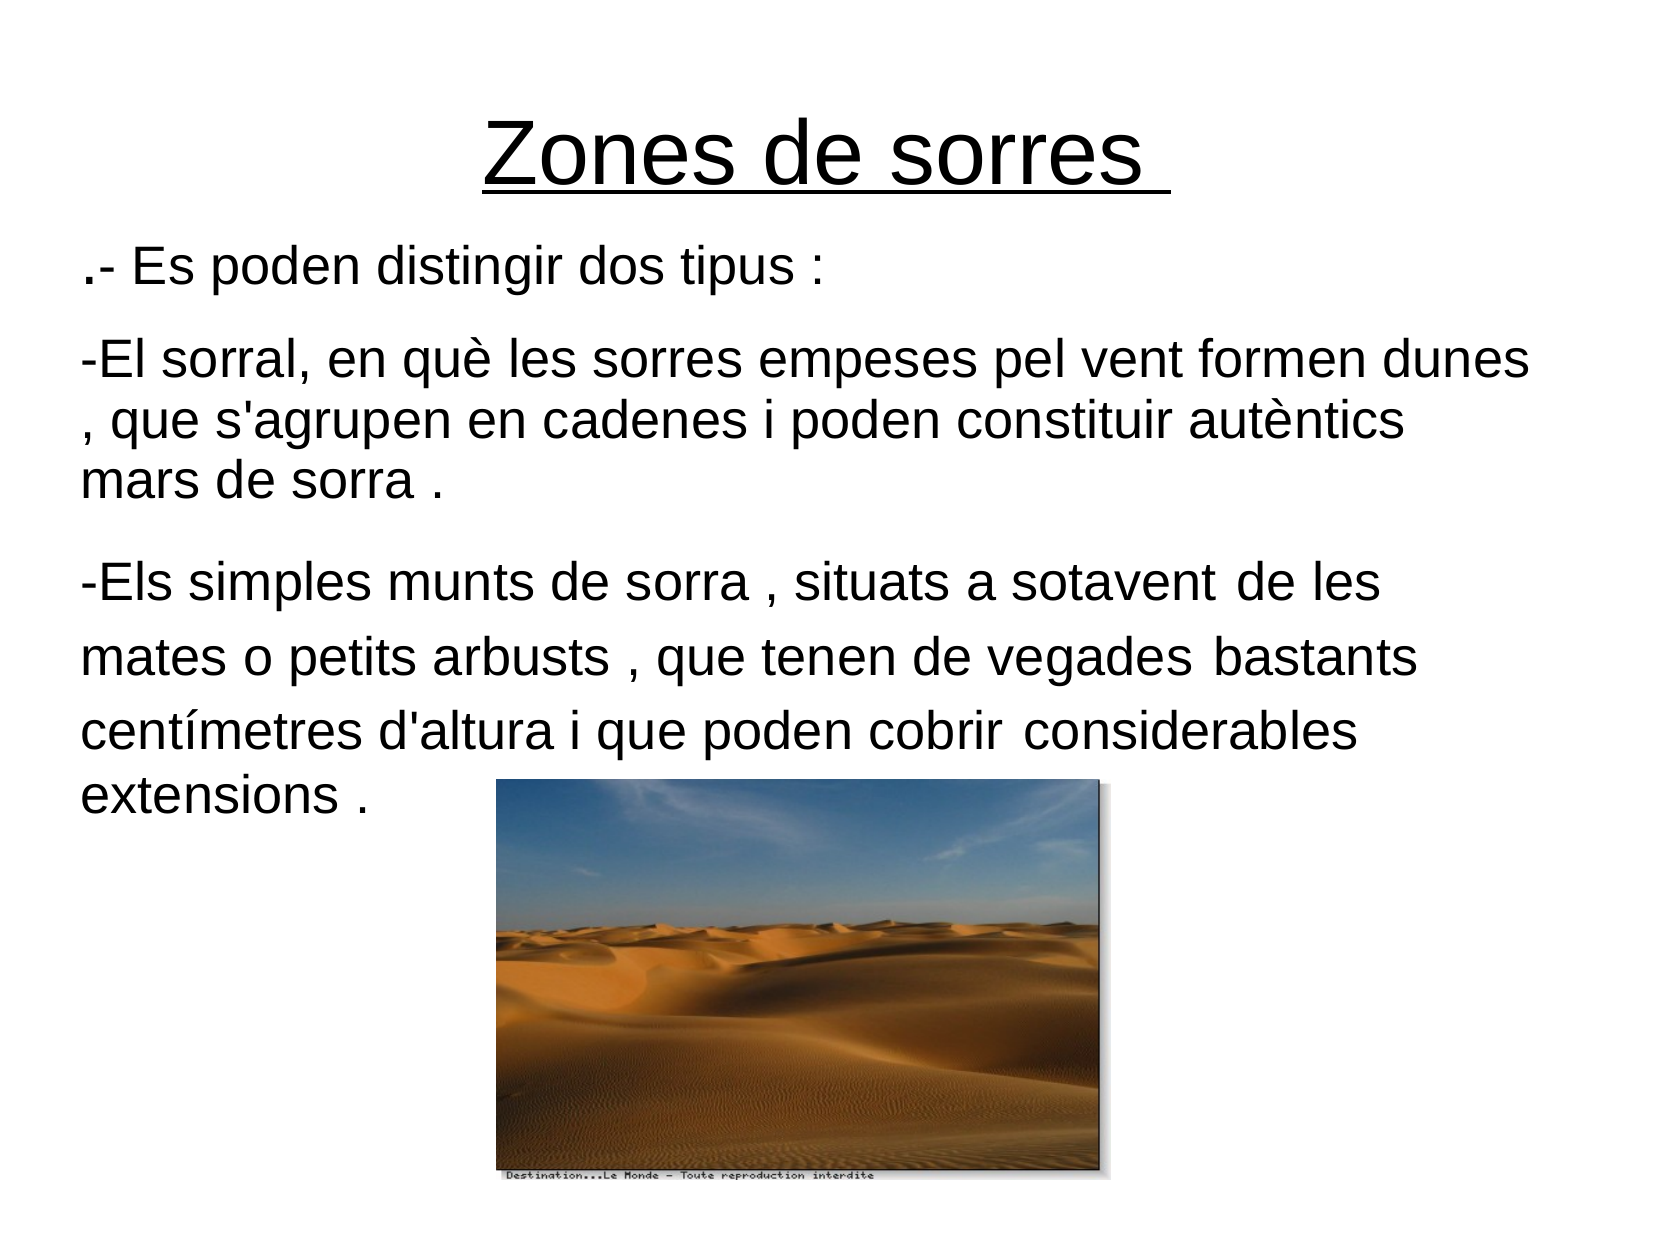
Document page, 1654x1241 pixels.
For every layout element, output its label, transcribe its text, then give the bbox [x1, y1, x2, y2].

list .- Es poden distingir dos tipus : -El sorral, en què les sorres empeses pel vent formen dunes , que s'agrupen en cadenes i poden constituir autèntics mars de sorra . -Els simples munts de sorra , situats a sotavent de les mates o petits arbusts , que tenen de vegades bastants centímetres d'altura i que poden cobrir considerables extensions . [80, 224, 1536, 944]
picture [496, 779, 1111, 1180]
title Zones de sorres [82, 49, 1571, 257]
